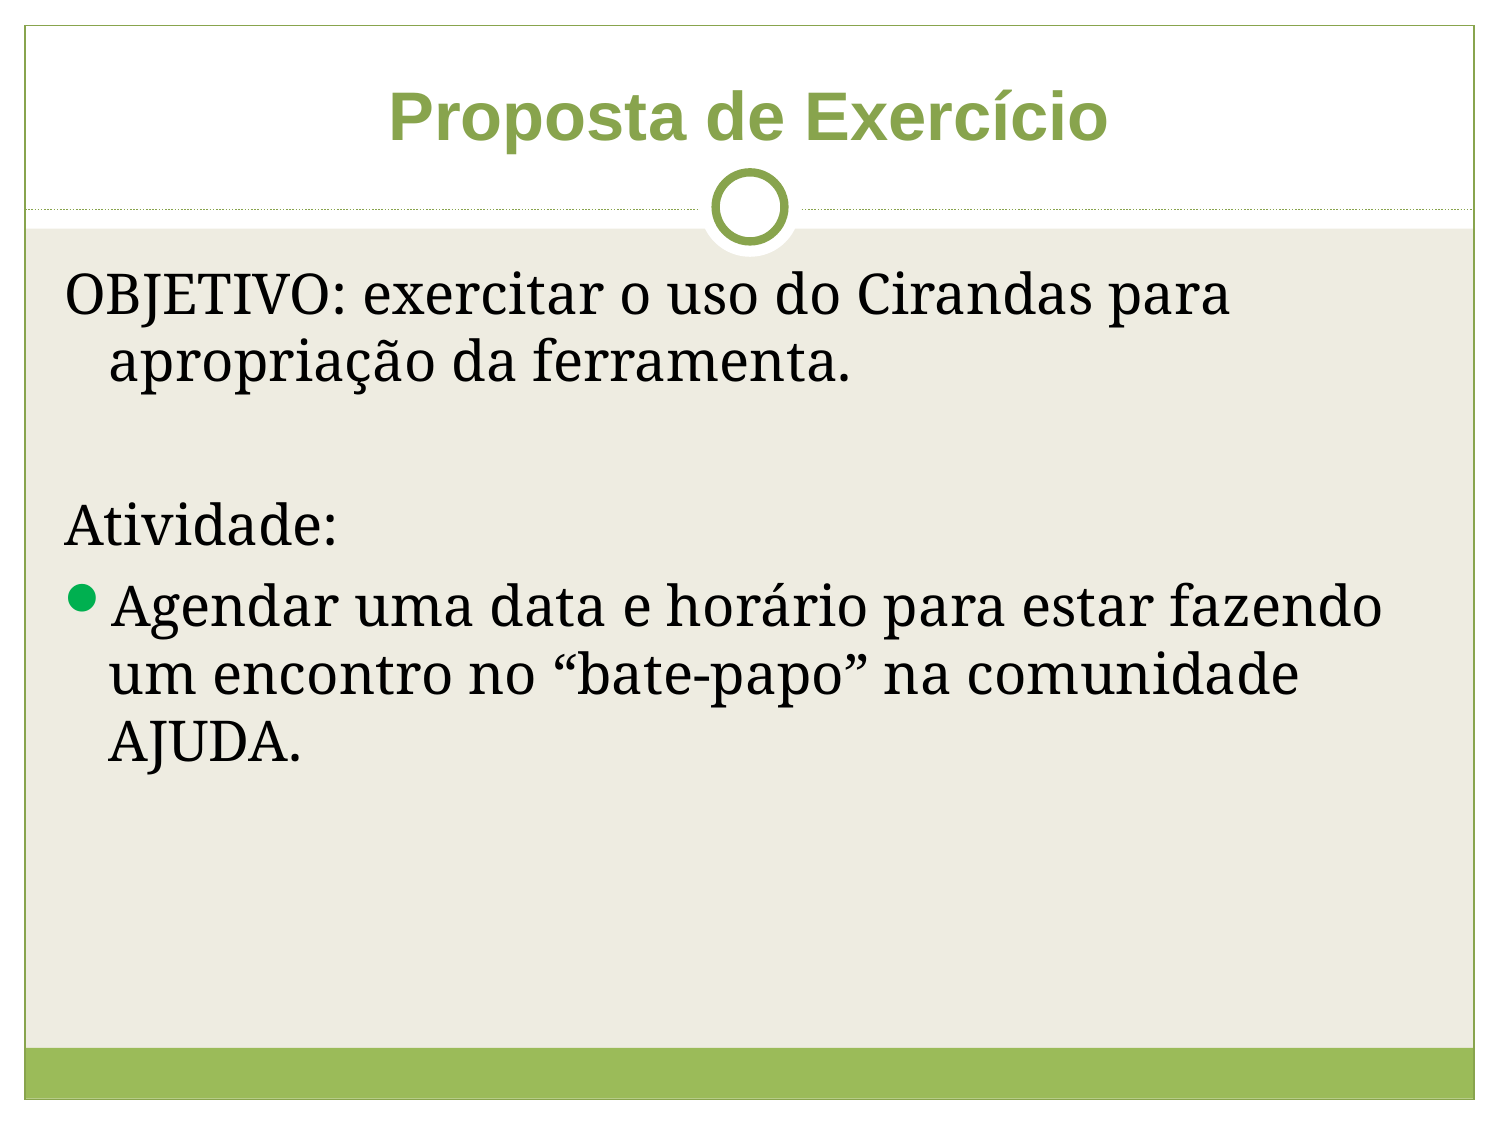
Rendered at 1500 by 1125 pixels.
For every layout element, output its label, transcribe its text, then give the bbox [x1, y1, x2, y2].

list OBJETIVO: exercitar o uso do Cirandas para apropriação da ferramenta. Atividade: Agendar uma data e horário para estar fazendo um encontro no “bate-papo” na comunidade AJUDA. [49, 250, 1445, 1001]
title Proposta de Exercício [49, 37, 1450, 162]
